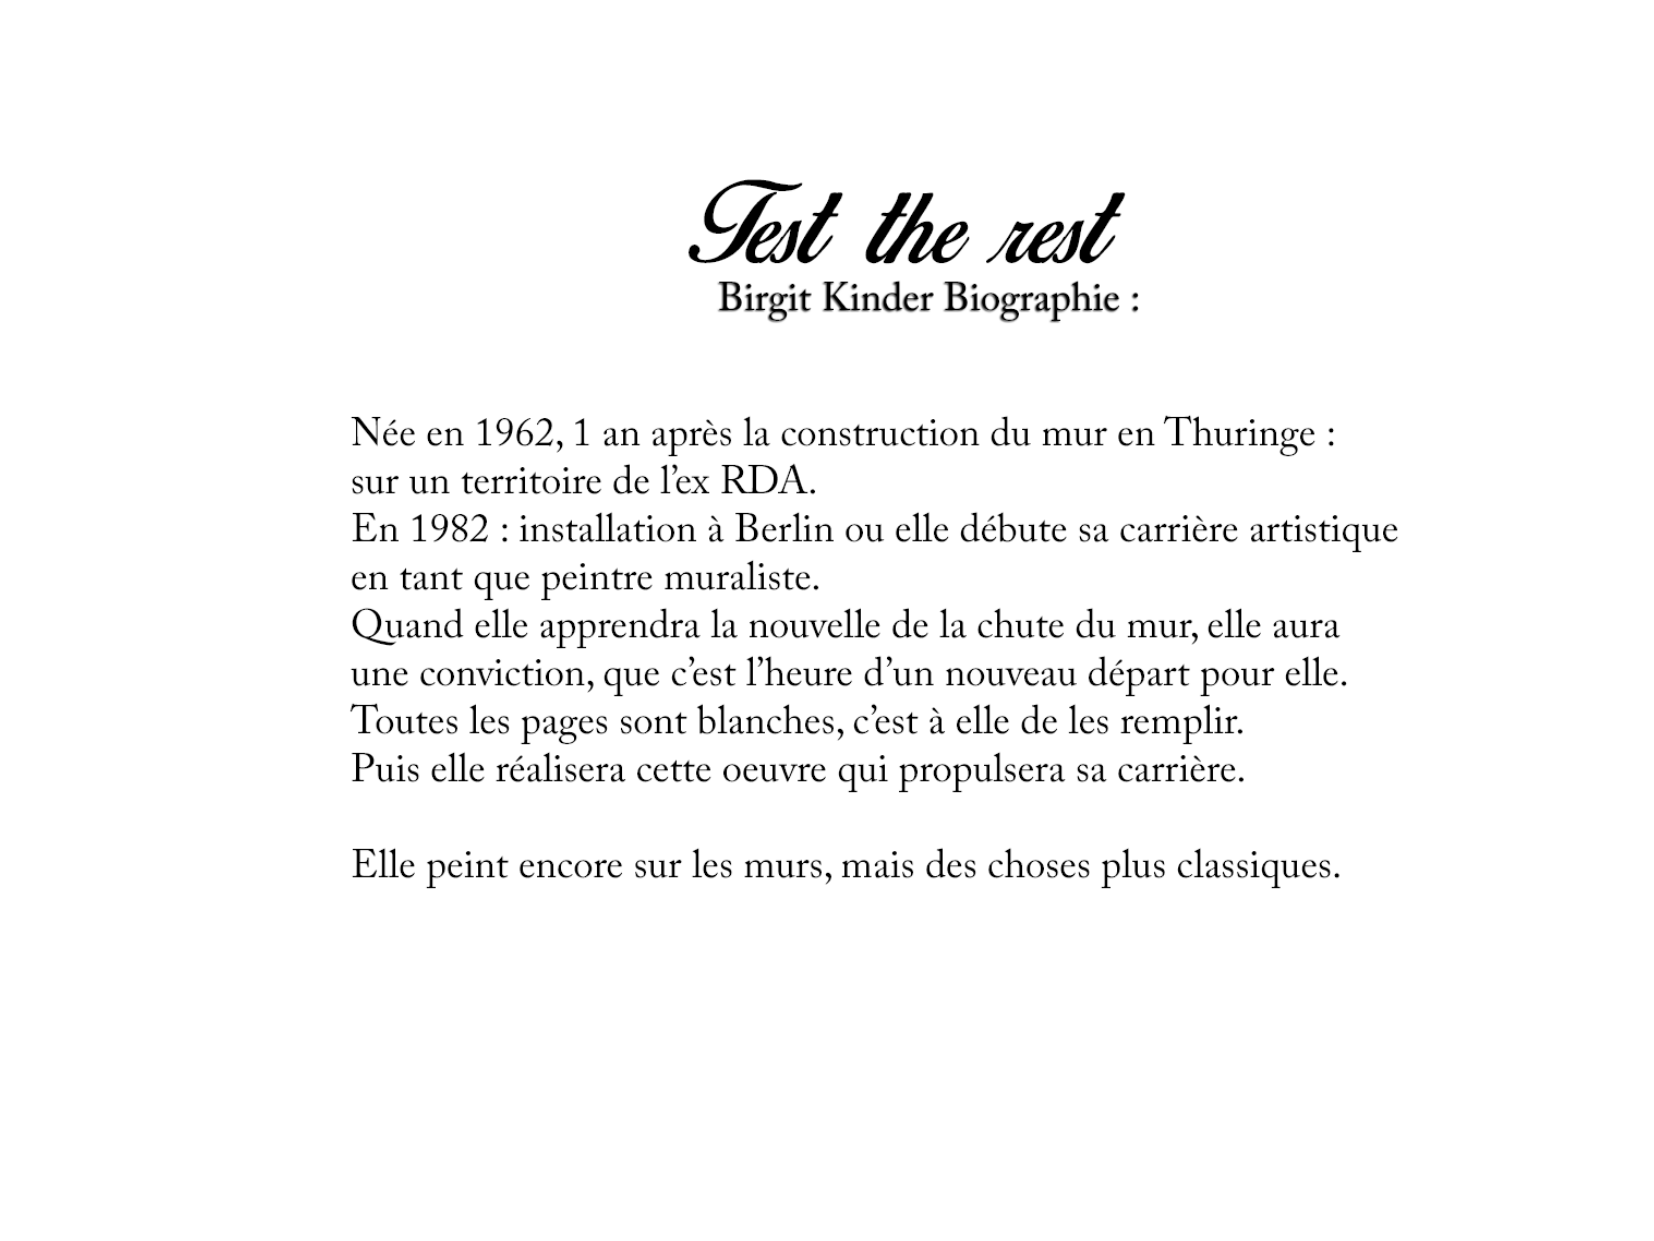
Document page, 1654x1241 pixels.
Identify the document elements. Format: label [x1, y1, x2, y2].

picture [307, 153, 1430, 994]
